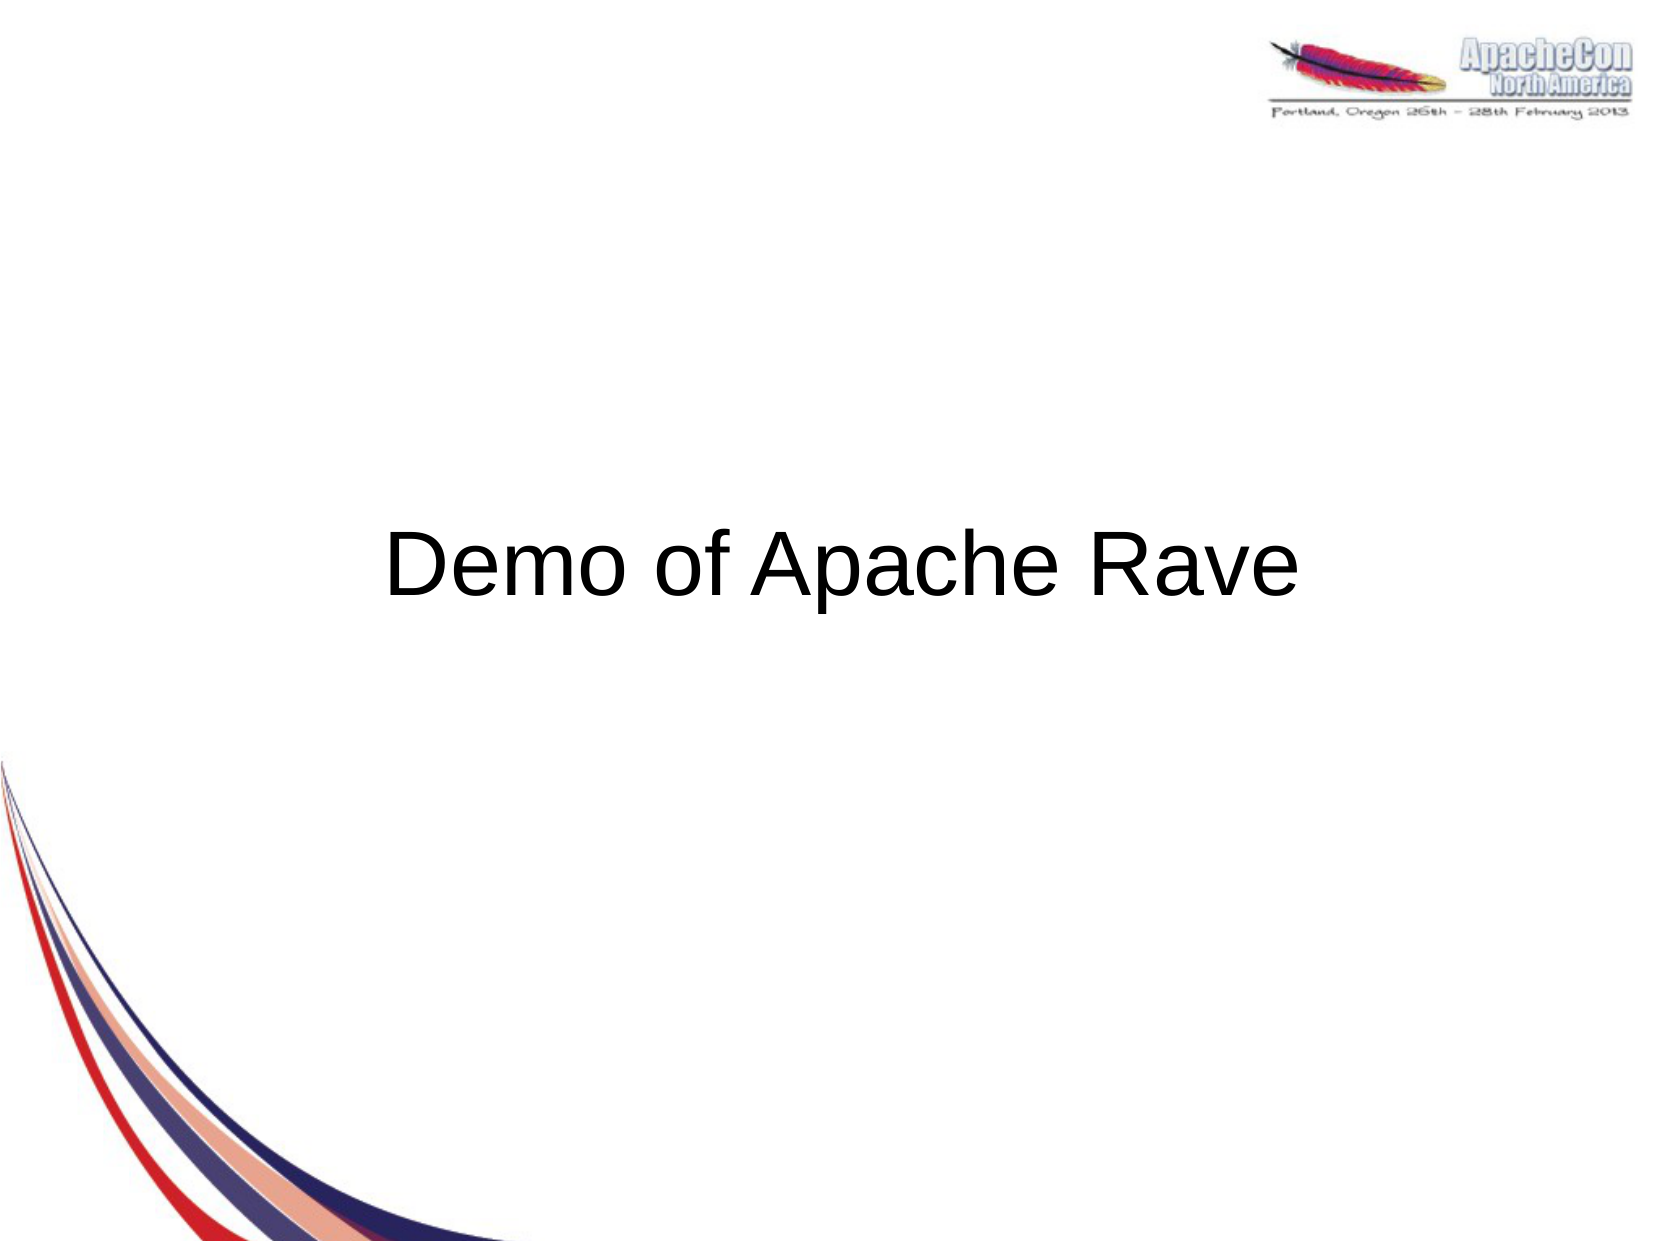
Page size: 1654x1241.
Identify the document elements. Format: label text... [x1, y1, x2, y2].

title Demo of Apache Rave [383, 507, 1654, 621]
picture [0, 0, 1654, 1241]
